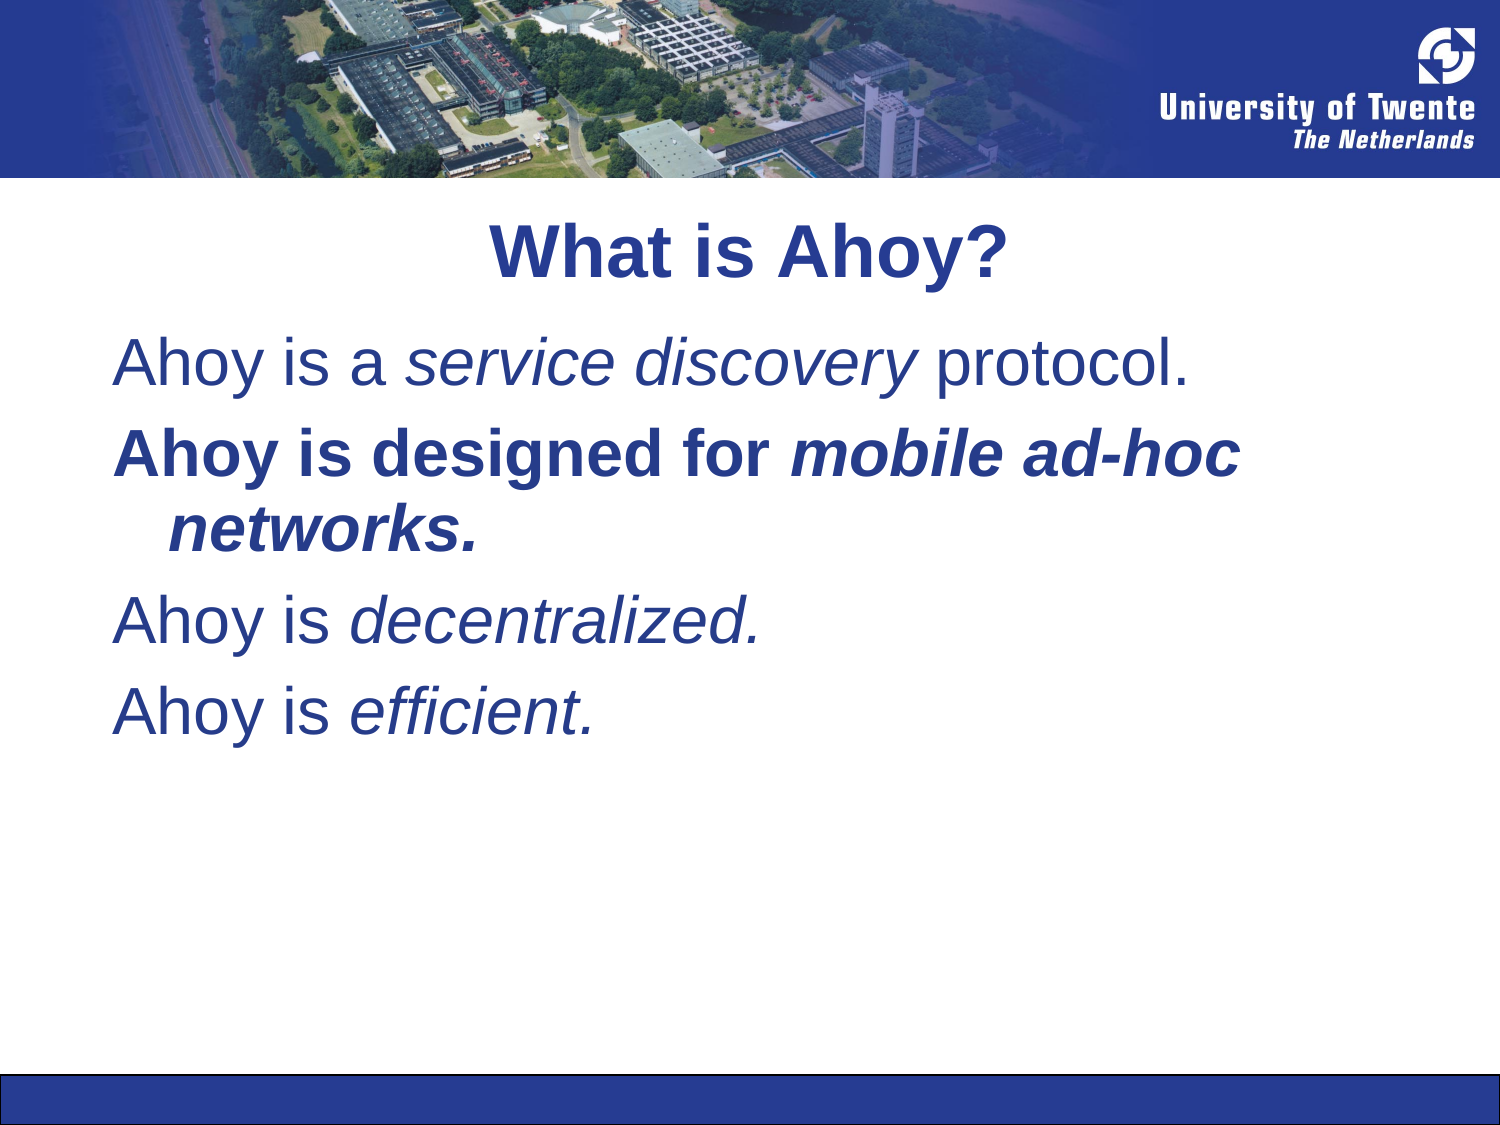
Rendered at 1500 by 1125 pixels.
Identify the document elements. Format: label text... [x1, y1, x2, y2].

list Ahoy is a service discovery protocol. Ahoy is designed for mobile ad-hoc networks. Ahoy is decentralized. Ahoy is efficient. [112, 324, 1388, 1001]
title What is Ahoy? [112, 194, 1388, 308]
picture [0, 0, 1500, 178]
